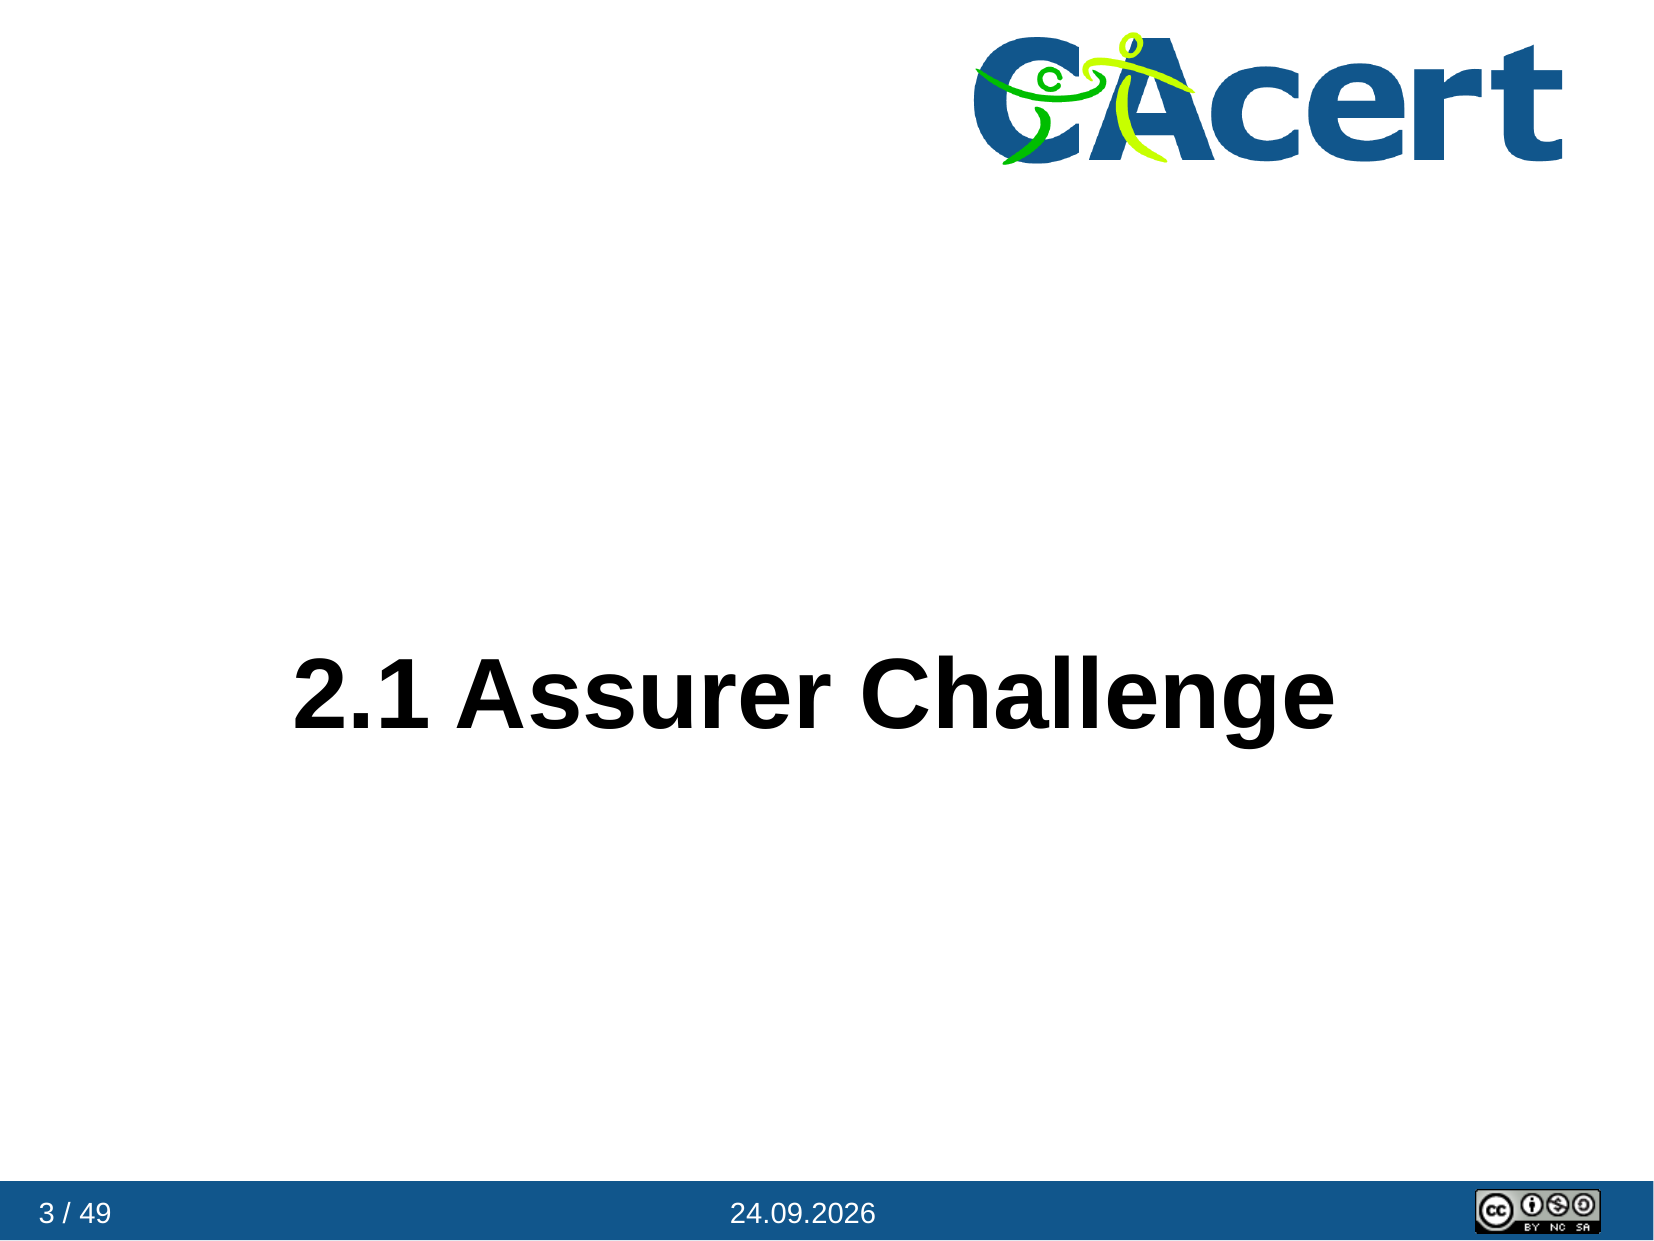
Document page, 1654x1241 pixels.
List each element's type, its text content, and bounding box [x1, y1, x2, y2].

picture [1475, 1189, 1601, 1234]
picture [972, 30, 1564, 166]
subtitle 2.1 Assurer Challenge [70, 295, 1560, 1093]
